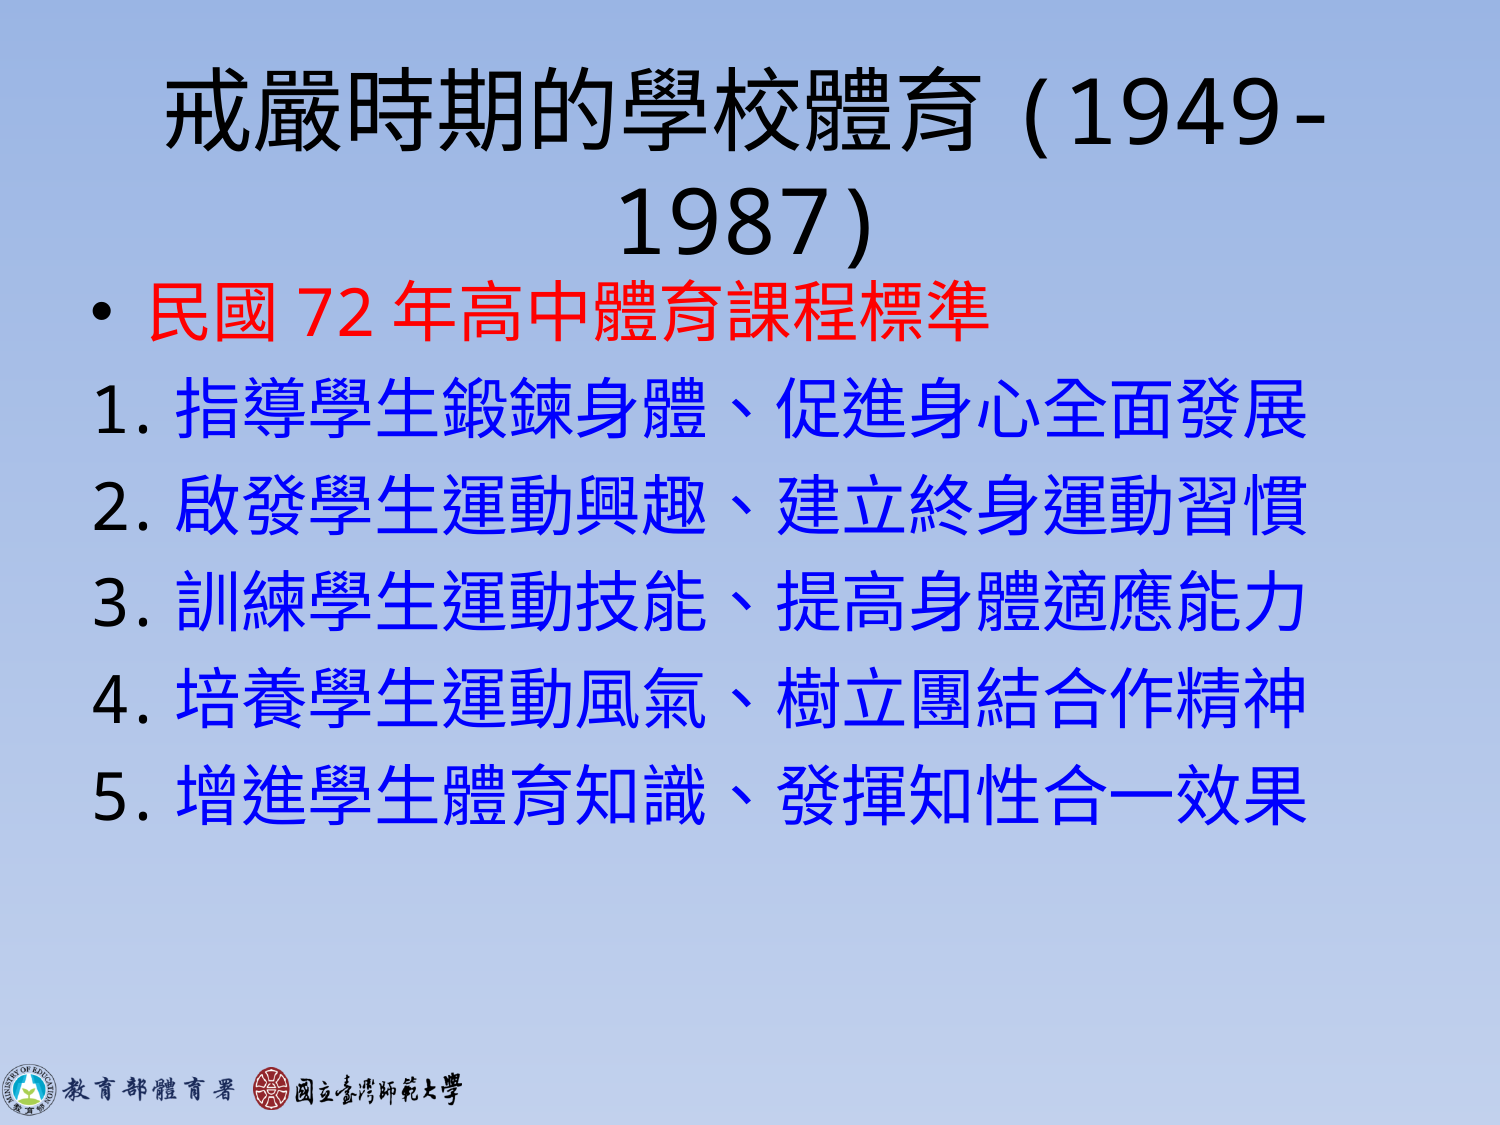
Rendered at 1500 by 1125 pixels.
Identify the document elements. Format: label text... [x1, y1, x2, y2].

title 戒嚴時期的學校體育(1949-1987) [75, 45, 1426, 233]
list 民國72年高中體育課程標準 指導學生鍛鍊身體、促進身心全面發展 啟發學生運動興趣、建立終身運動習慣 訓練學生運動技能、提高身體適應能力 培養學生運動風氣、樹立團結合作精神 增進學生體育知識、發揮知性合一效果 [75, 262, 1426, 1005]
